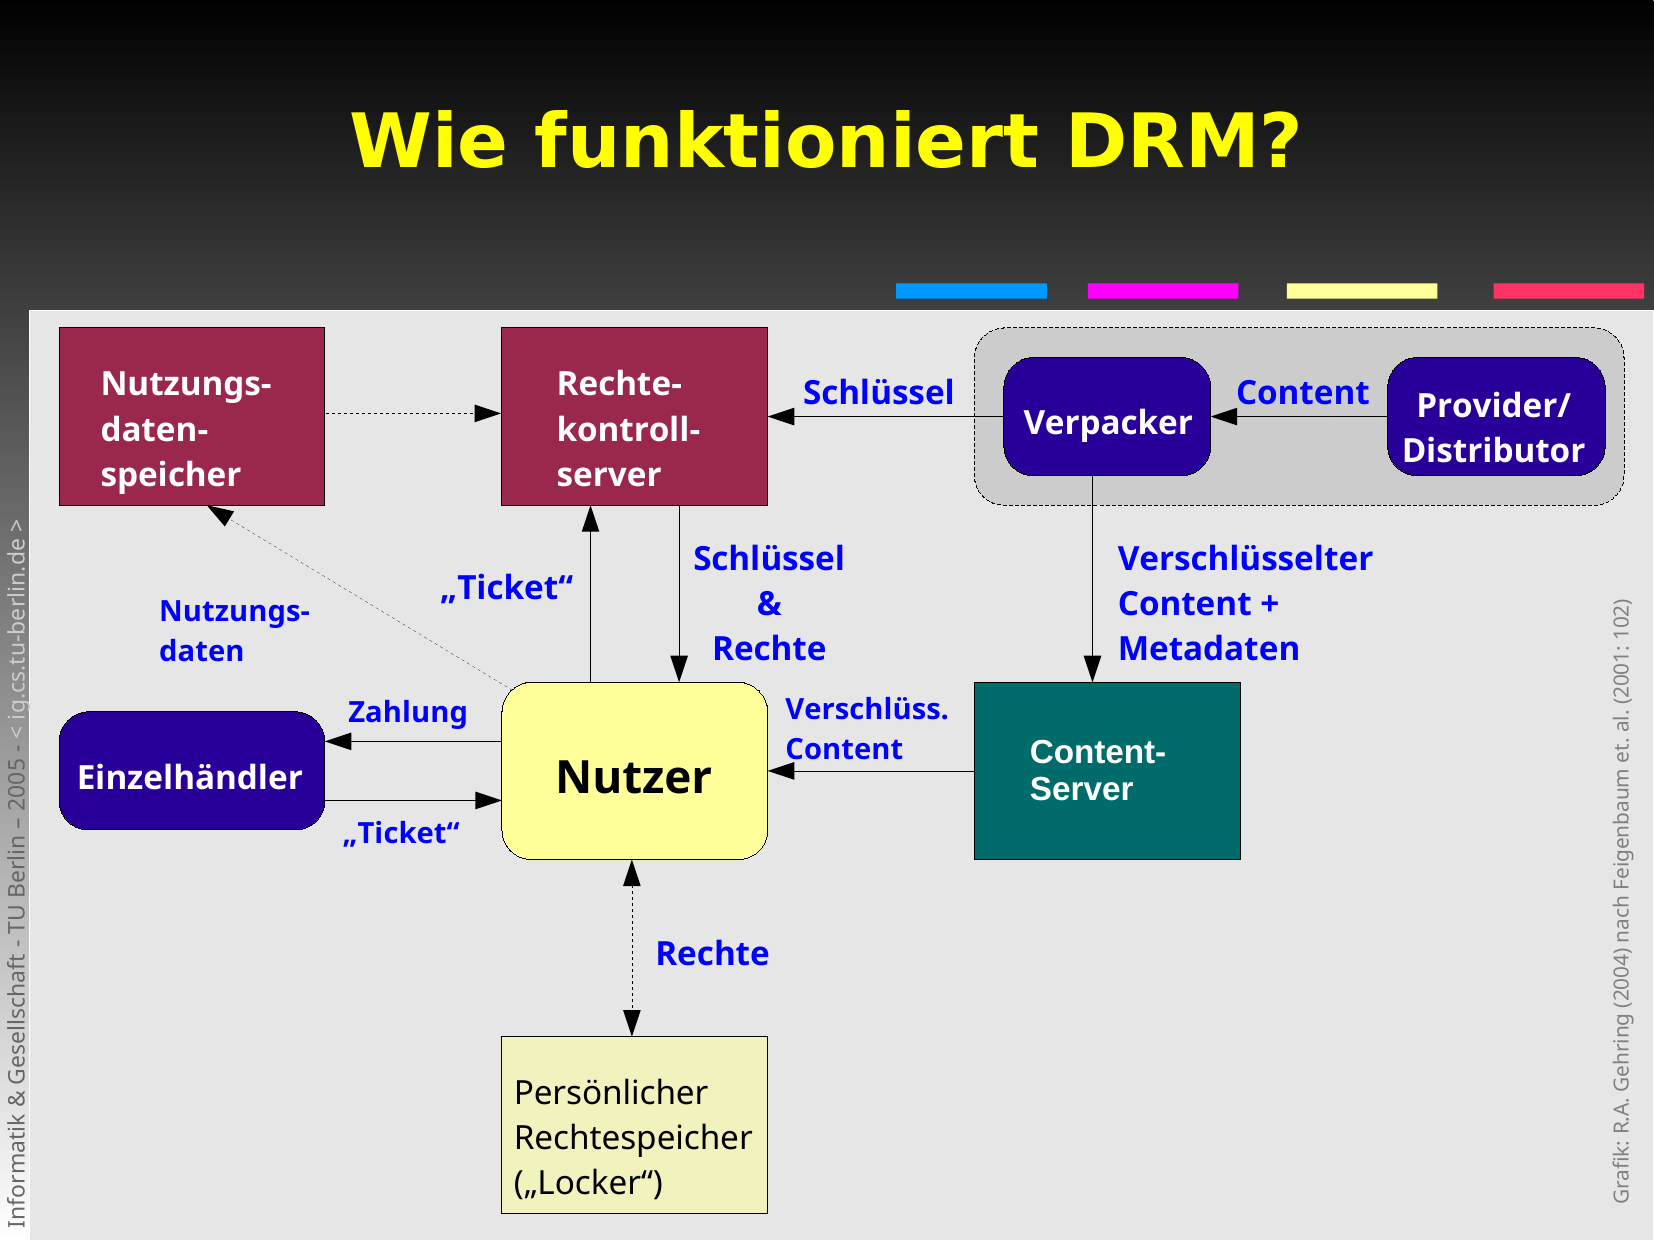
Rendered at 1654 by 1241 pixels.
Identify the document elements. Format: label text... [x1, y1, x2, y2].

text_box Nutzer [555, 744, 715, 798]
text_box Verpacker [1023, 399, 1197, 438]
text_box Verschlüss. Content [785, 688, 958, 758]
text_box Rechte- kontroll- server [556, 360, 714, 476]
text_box „Ticket“ [440, 564, 576, 603]
title Wie funktioniert DRM? [88, 37, 1565, 246]
text_box Content- Server [1029, 733, 1190, 821]
text_box [974, 682, 1241, 860]
text_box „Ticket“ [342, 812, 464, 847]
text_box [974, 327, 1625, 506]
text_box Nutzungs- daten [159, 590, 325, 660]
text_box Content [1235, 369, 1372, 408]
text_box Nutzungs- daten- speicher [100, 360, 287, 476]
text_box Einzelhändler [76, 753, 310, 793]
text_box Rechte [655, 930, 771, 969]
text_box Zahlung [348, 690, 473, 726]
text_box Provider/ Distributor [1401, 381, 1593, 459]
text_box Verschlüsselter Content + Metadaten [1117, 534, 1383, 651]
text_box Persönlicher Rechtespeicher („Locker“) [513, 1068, 758, 1185]
text_box [59, 327, 325, 506]
text_box [501, 327, 768, 506]
text_box Schlüssel [803, 369, 963, 408]
text_box [59, 711, 325, 830]
text_box Grafik: R.A. Gehring (2004) nach Feigenbaum et. al. (2001: 102) [1606, 561, 1631, 1205]
text_box [501, 1036, 768, 1214]
text_box Schlüssel & Rechte [693, 534, 853, 651]
text_box [501, 682, 768, 860]
